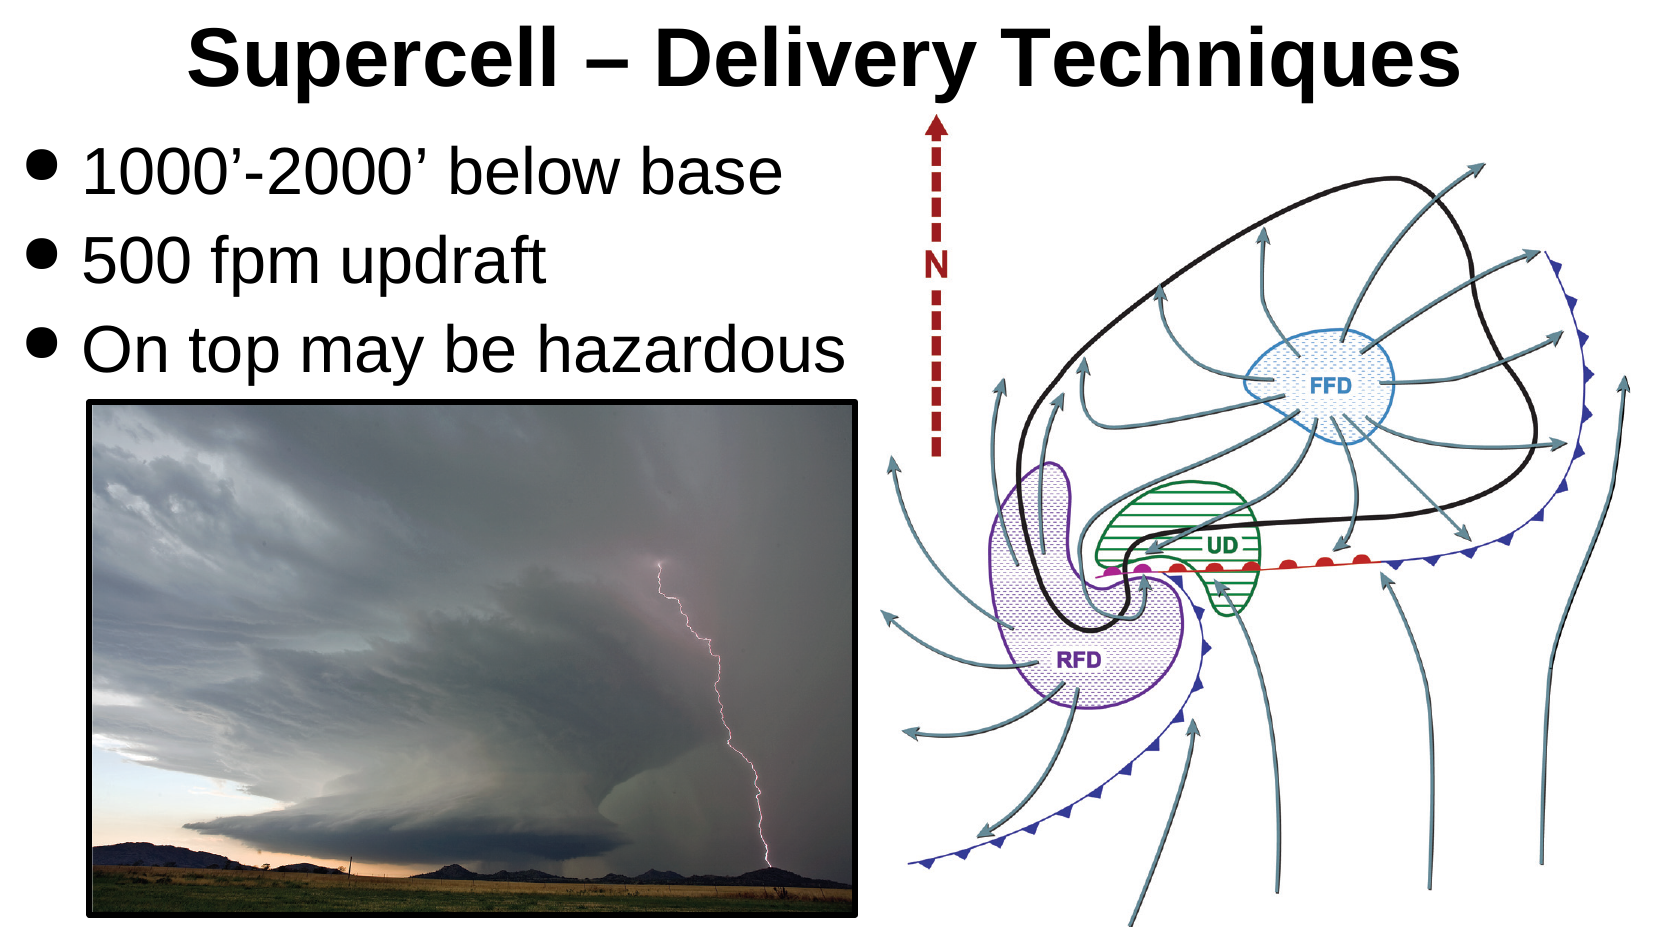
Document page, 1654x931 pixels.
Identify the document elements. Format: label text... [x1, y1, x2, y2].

picture [880, 114, 1631, 927]
text_box 1000’-2000’ below base 500 fpm updraft On top may be hazardous [5, 120, 880, 394]
picture [92, 404, 853, 912]
title Supercell – Delivery Techniques [0, 0, 1654, 107]
